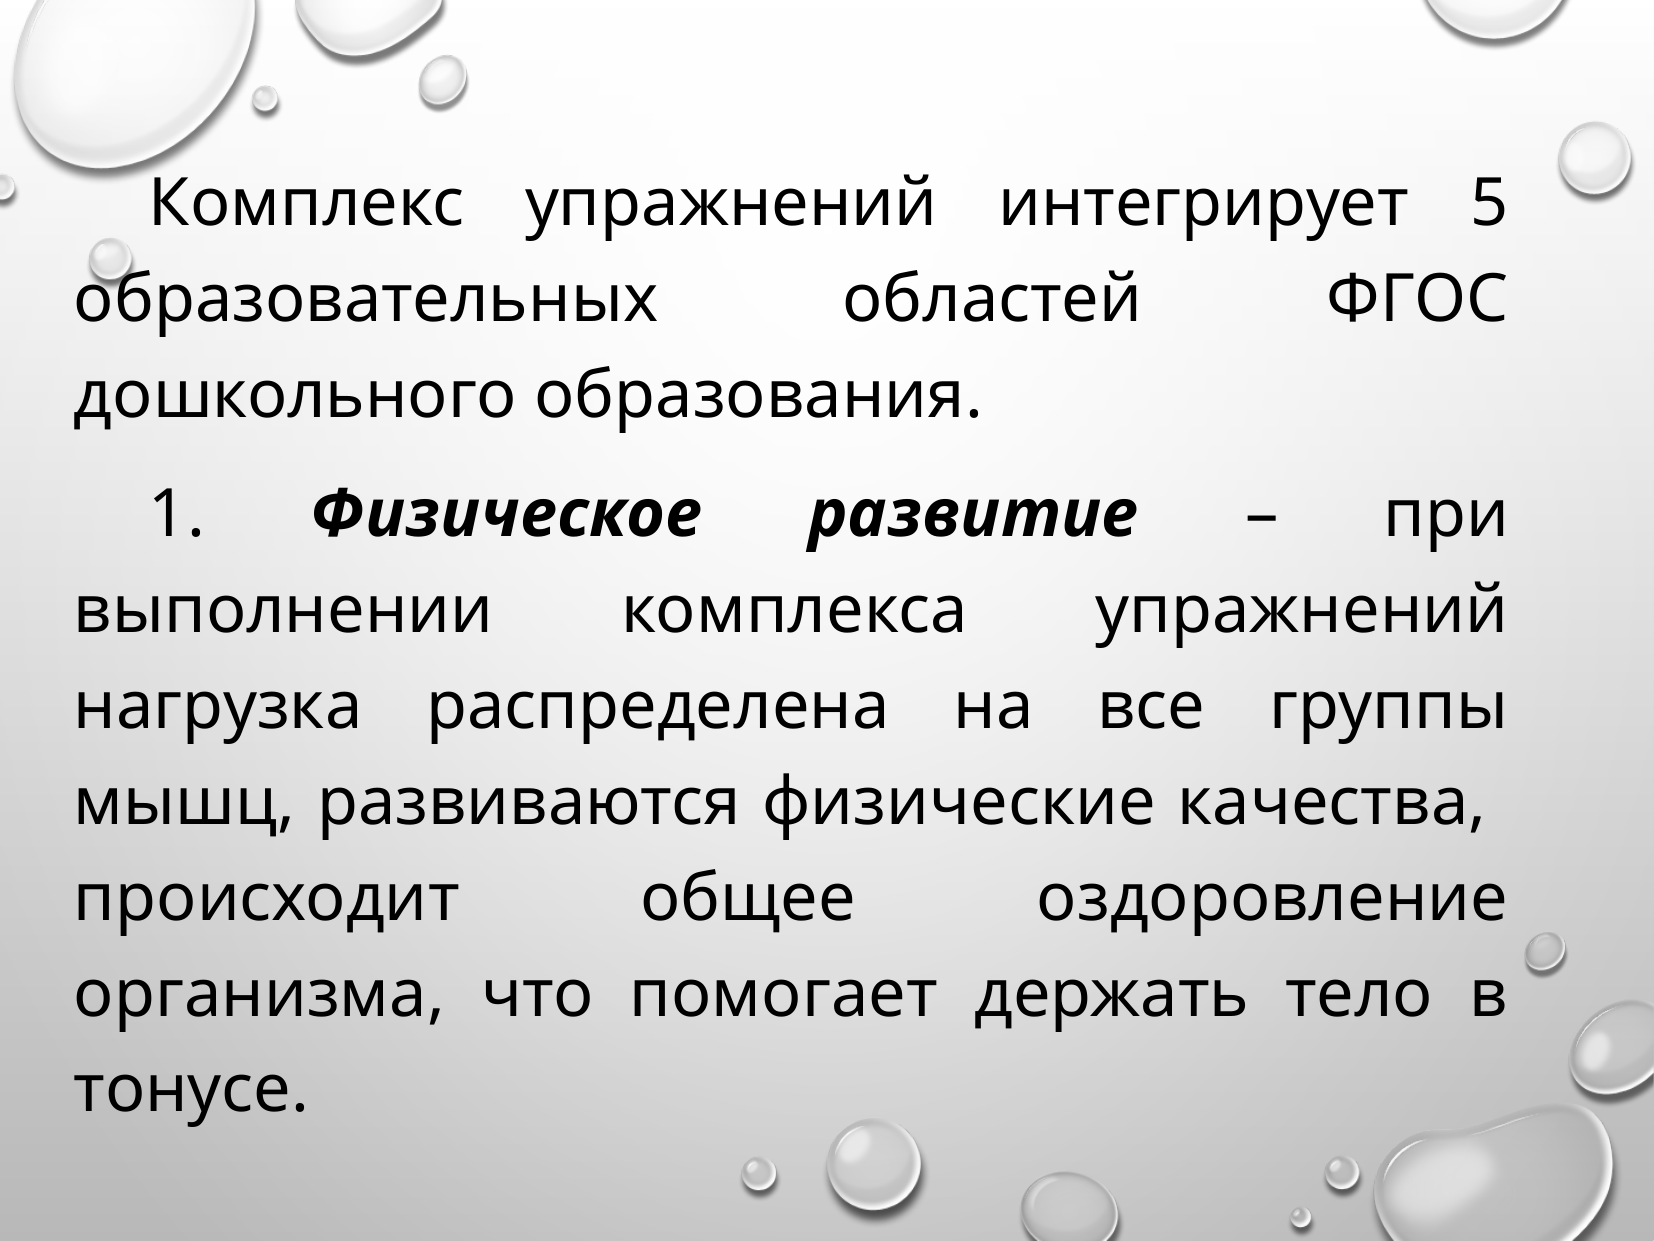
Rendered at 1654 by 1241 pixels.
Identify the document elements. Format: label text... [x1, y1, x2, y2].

subtitle Комплекс упражнений интегрирует 5 образовательных областей ФГОС дошкольного образования. 1. Физическое развитие – при выполнении комплекса упражнений нагрузка распределена на все группы мышц, развиваются физические качества, происходит общее оздоровление организма, что помогает держать тело в тонусе. [58, 135, 1548, 1147]
